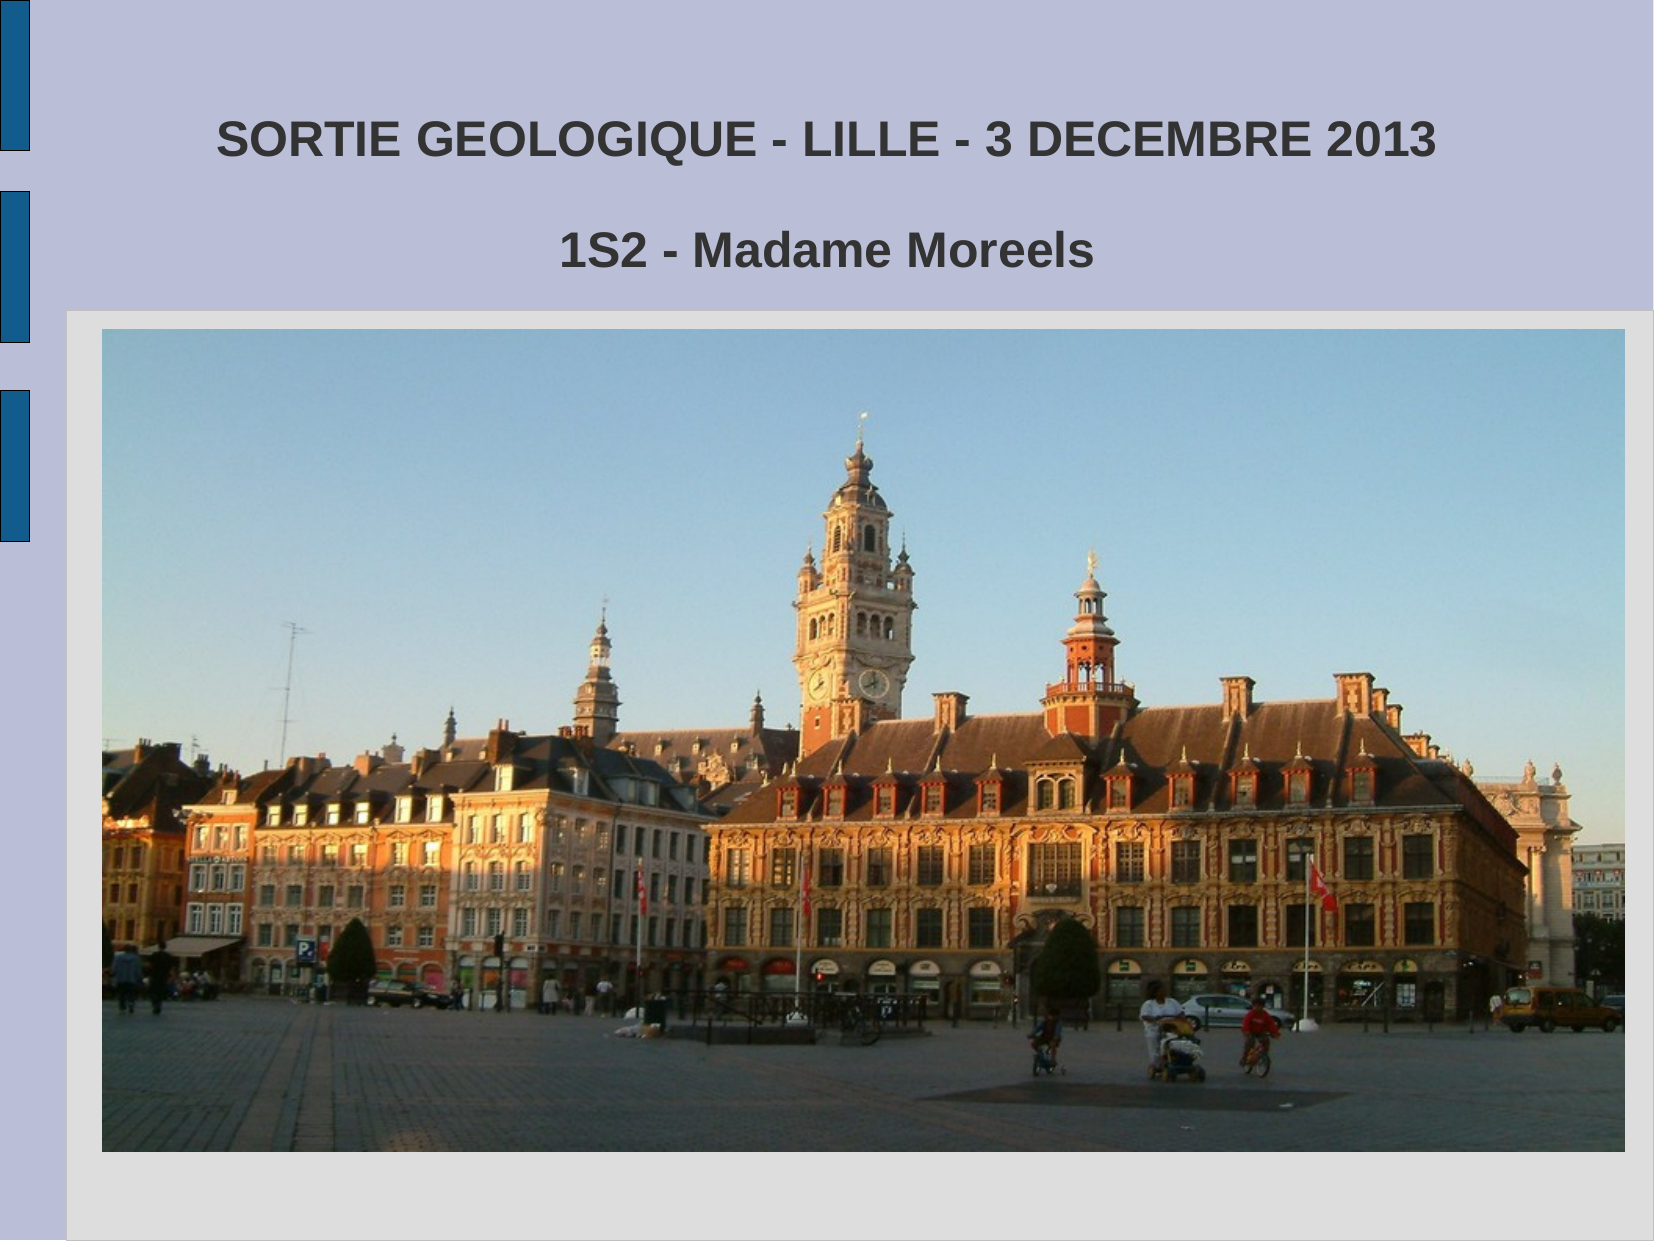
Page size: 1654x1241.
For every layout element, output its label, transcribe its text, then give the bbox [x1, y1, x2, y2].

title SORTIE GEOLOGIQUE - LILLE - 3 DECEMBRE 2013 1S2 - Madame Moreels [121, 91, 1534, 299]
picture [102, 329, 1625, 1152]
